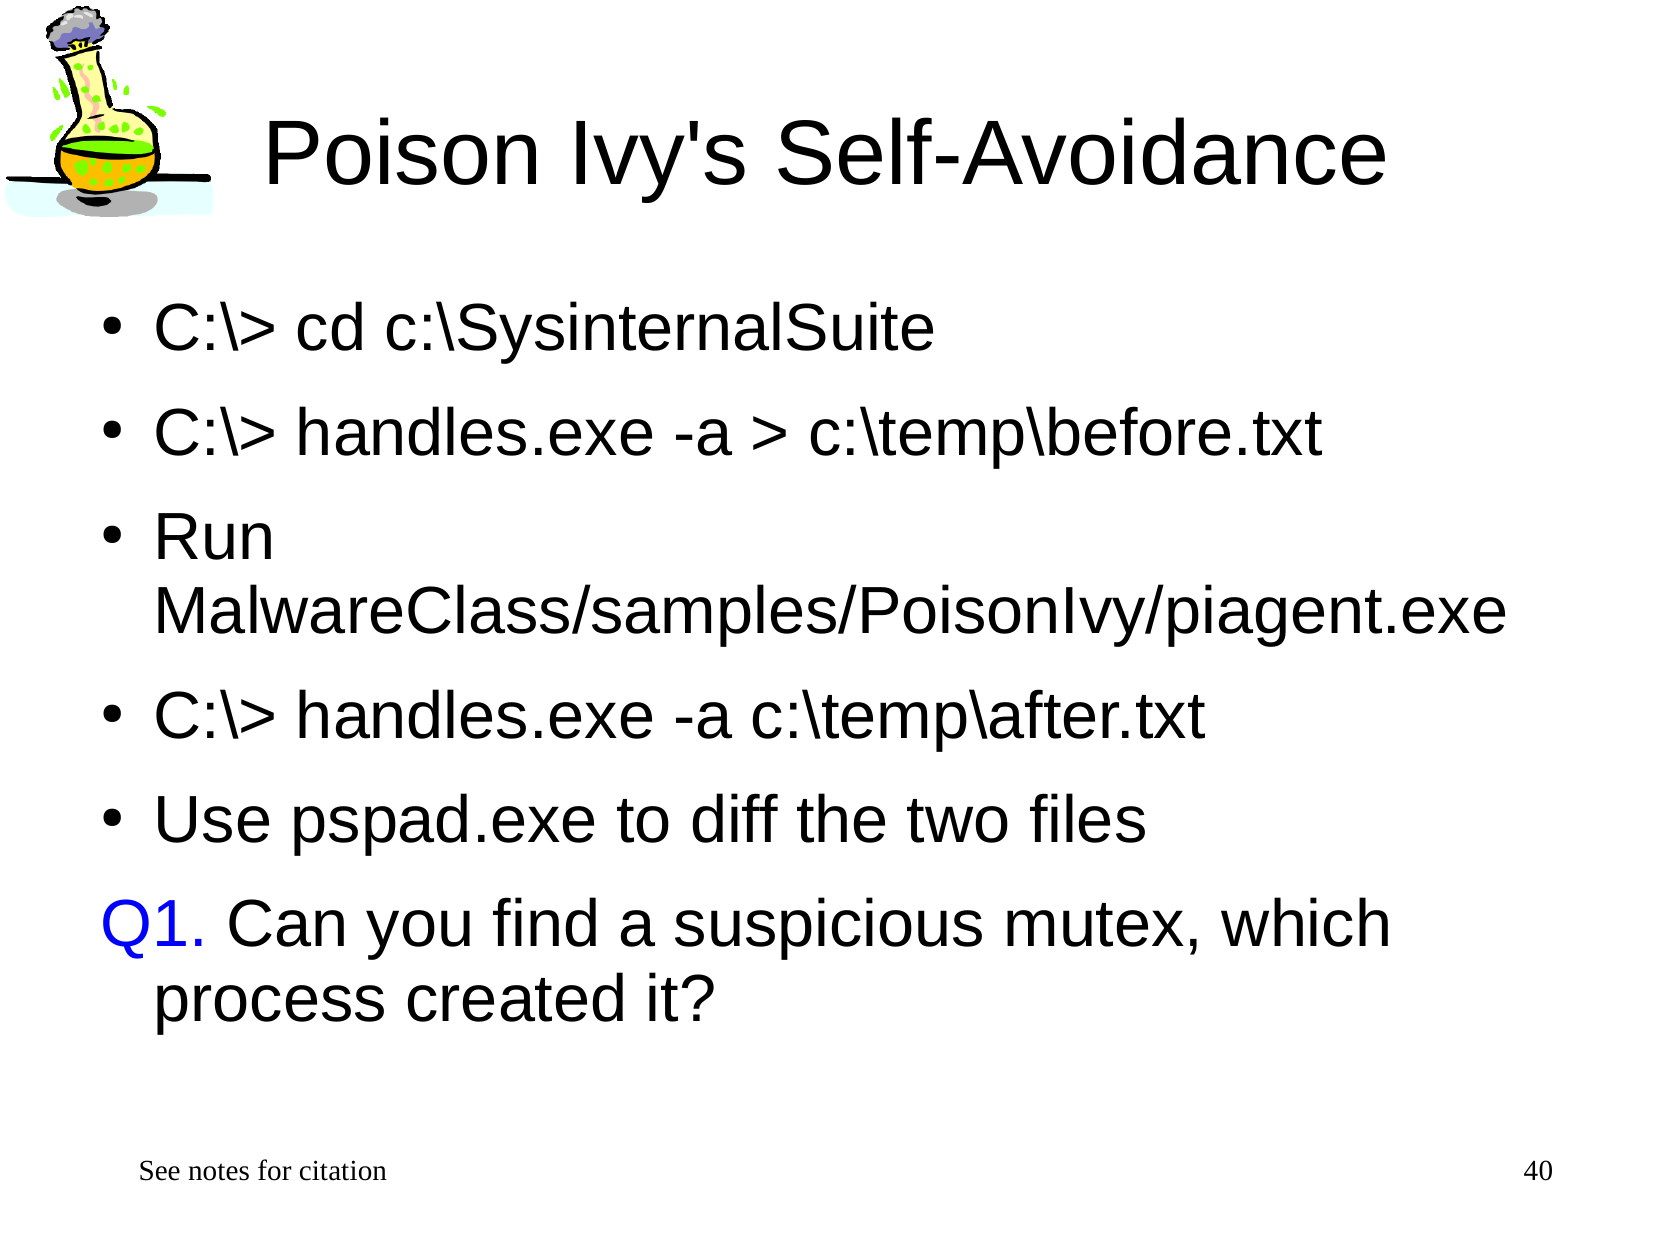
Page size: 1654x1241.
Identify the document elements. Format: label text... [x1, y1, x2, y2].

list C:\> cd c:\SysinternalSuite C:\> handles.exe -a > c:\temp\before.txt Run MalwareClass/samples/PoisonIvy/piagent.exe C:\> handles.exe -a c:\temp\after.txt Use pspad.exe to diff the two files Can you find a suspicious mutex, which process created it? [82, 290, 1576, 1126]
picture [5, 6, 213, 217]
title Poison Ivy's Self-Avoidance [82, 49, 1571, 257]
